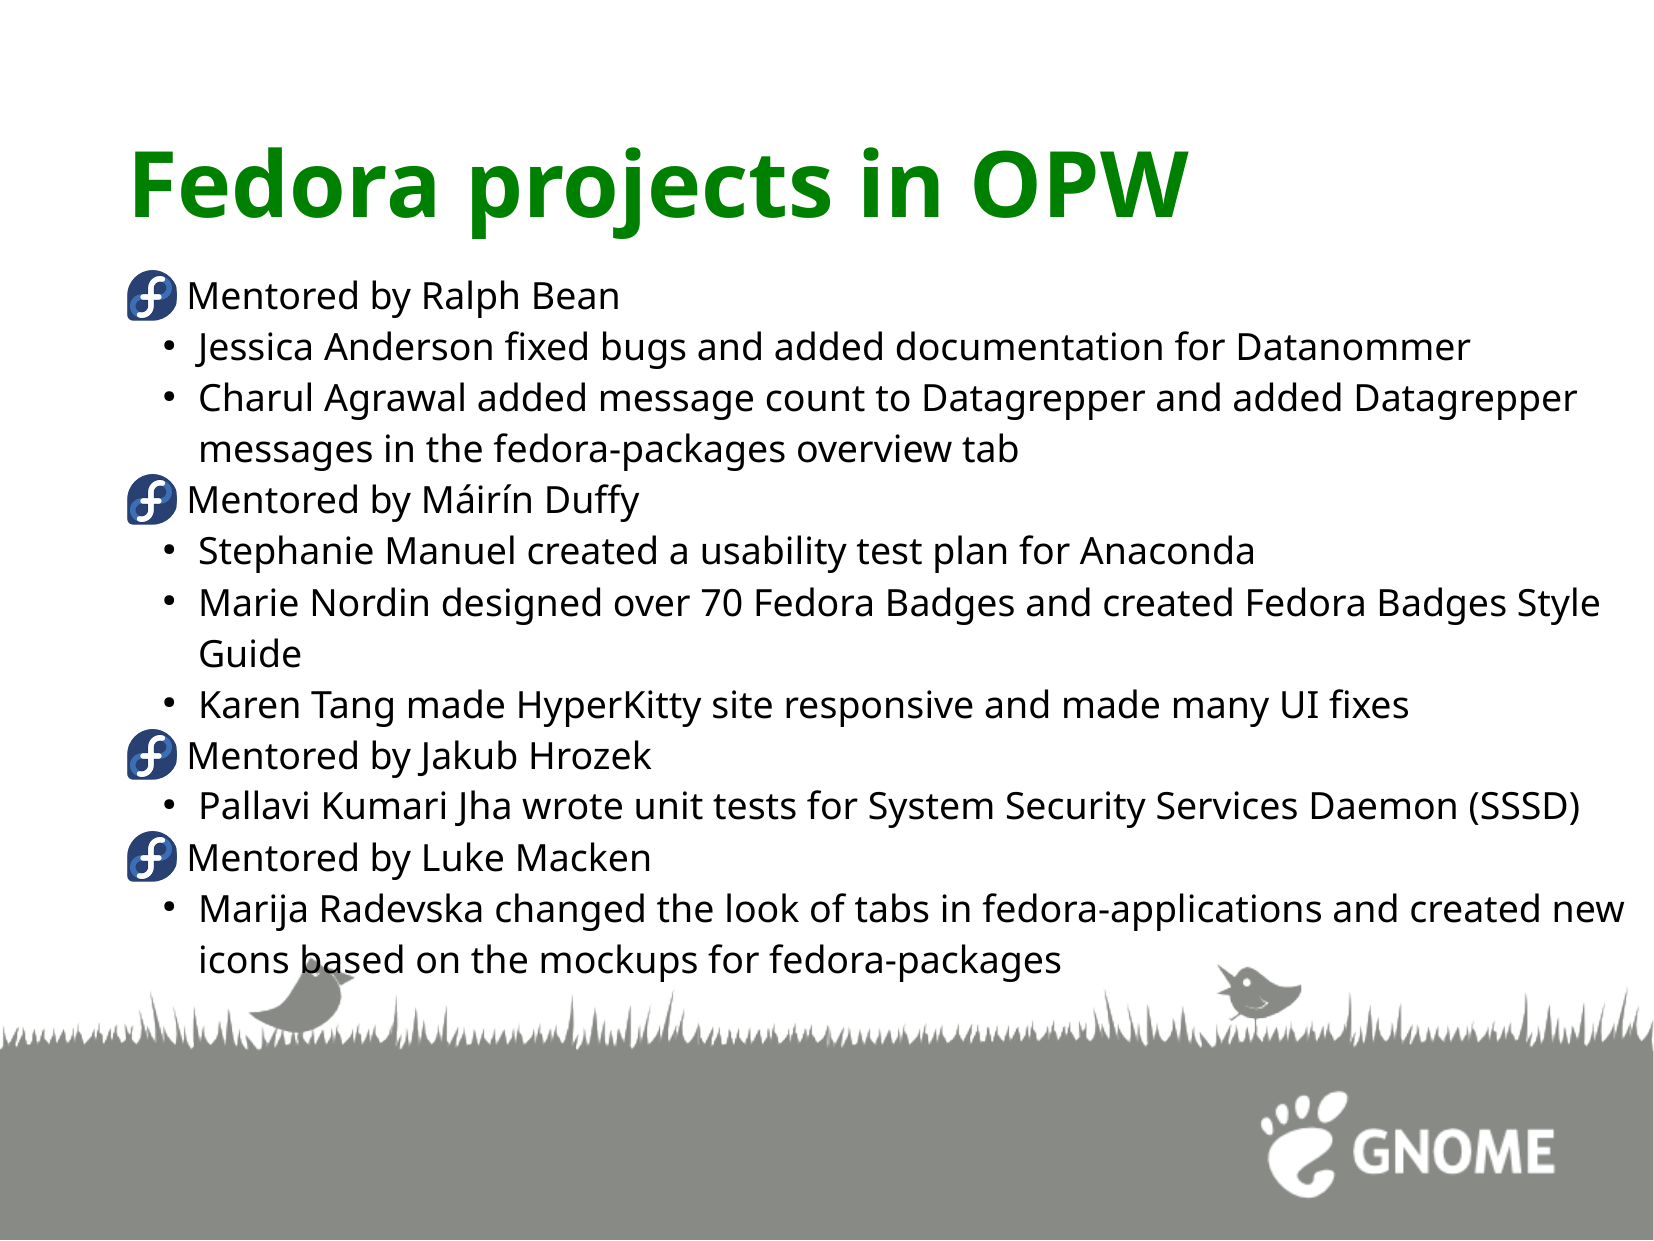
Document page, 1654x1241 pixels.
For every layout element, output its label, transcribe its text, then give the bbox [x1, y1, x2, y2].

text_box Fedora projects in OPW [112, 112, 1654, 251]
text_box Mentored by Ralph Bean Jessica Anderson fixed bugs and added documentation for Datanommer Charul Agrawal added message count to Datagrepper and added Datagrepper messages in the fedora-packages overview tab Mentored by Máirín Duffy Stephanie Manuel created a usability test plan for Anaconda Marie Nordin designed over 70 Fedora Badges and created Fedora Badges Style Guide Karen Tang made HyperKitty site responsive and made many UI fixes Mentored by Jakub Hrozek Pallavi Kumari Jha wrote unit tests for System Security Services Daemon (SSSD) Mentored by Luke Macken Marija Radevska changed the look of tabs in fedora-applications and created new icons based on the mockups for fedora-packages [112, 262, 1654, 1051]
picture [0, 0, 1654, 1241]
